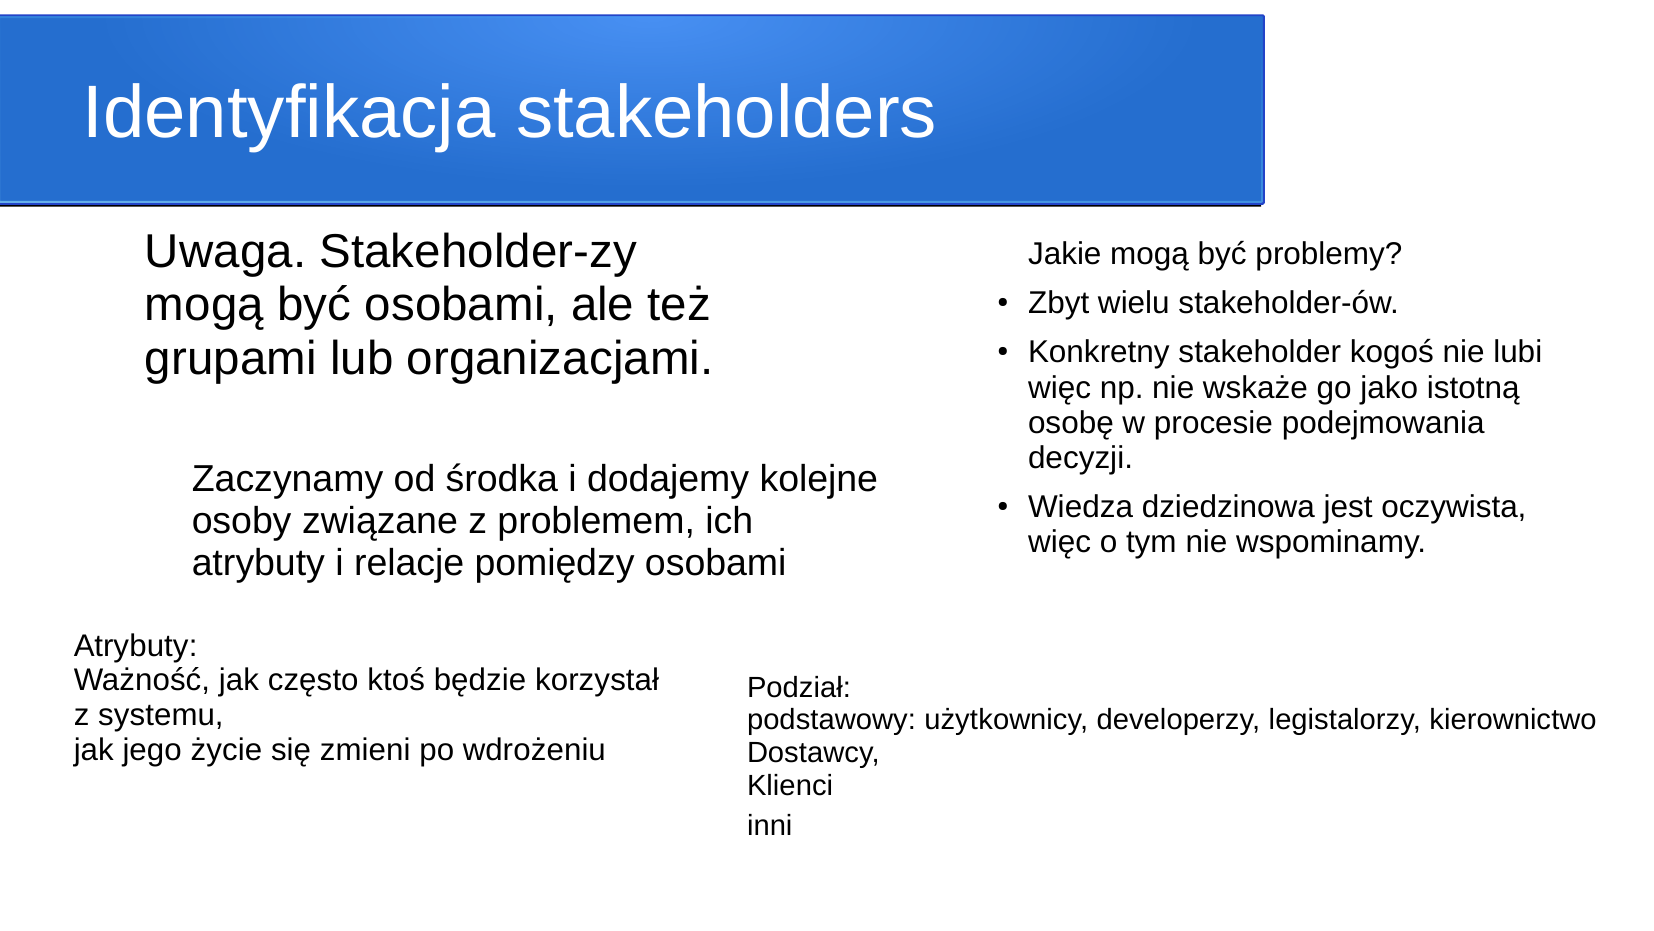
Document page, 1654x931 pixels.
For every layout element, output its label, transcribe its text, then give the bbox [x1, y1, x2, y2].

title Identyfikacja stakeholders [82, 35, 1235, 189]
list Uwaga. Stakeholder-zy mogą być osobami, ale też grupami lub organizacjami. [82, 224, 721, 390]
text_box Podział: podstawowy: użytkownicy, developerzy, legistalorzy, kierownictwo Dostawcy, Klienci inni [732, 663, 1606, 851]
text_box Atrybuty: Ważność, jak często ktoś będzie korzystał z systemu, jak jego życie się zmieni po wdrożeniu [59, 620, 697, 809]
list Jakie mogą być problemy? Zbyt wielu stakeholder-ów. Konkretny stakeholder kogoś nie lubi więc np. nie wskaże go jako istotną osobę w procesie podejmowania decyzji. Wiedza dziedzinowa jest oczywista, więc o tym nie wspominamy. [986, 236, 1560, 567]
text_box Zaczynamy od środka i dodajemy kolejne osoby związane z problemem, ich atrybuty i relacje pomiędzy osobami [177, 449, 910, 591]
